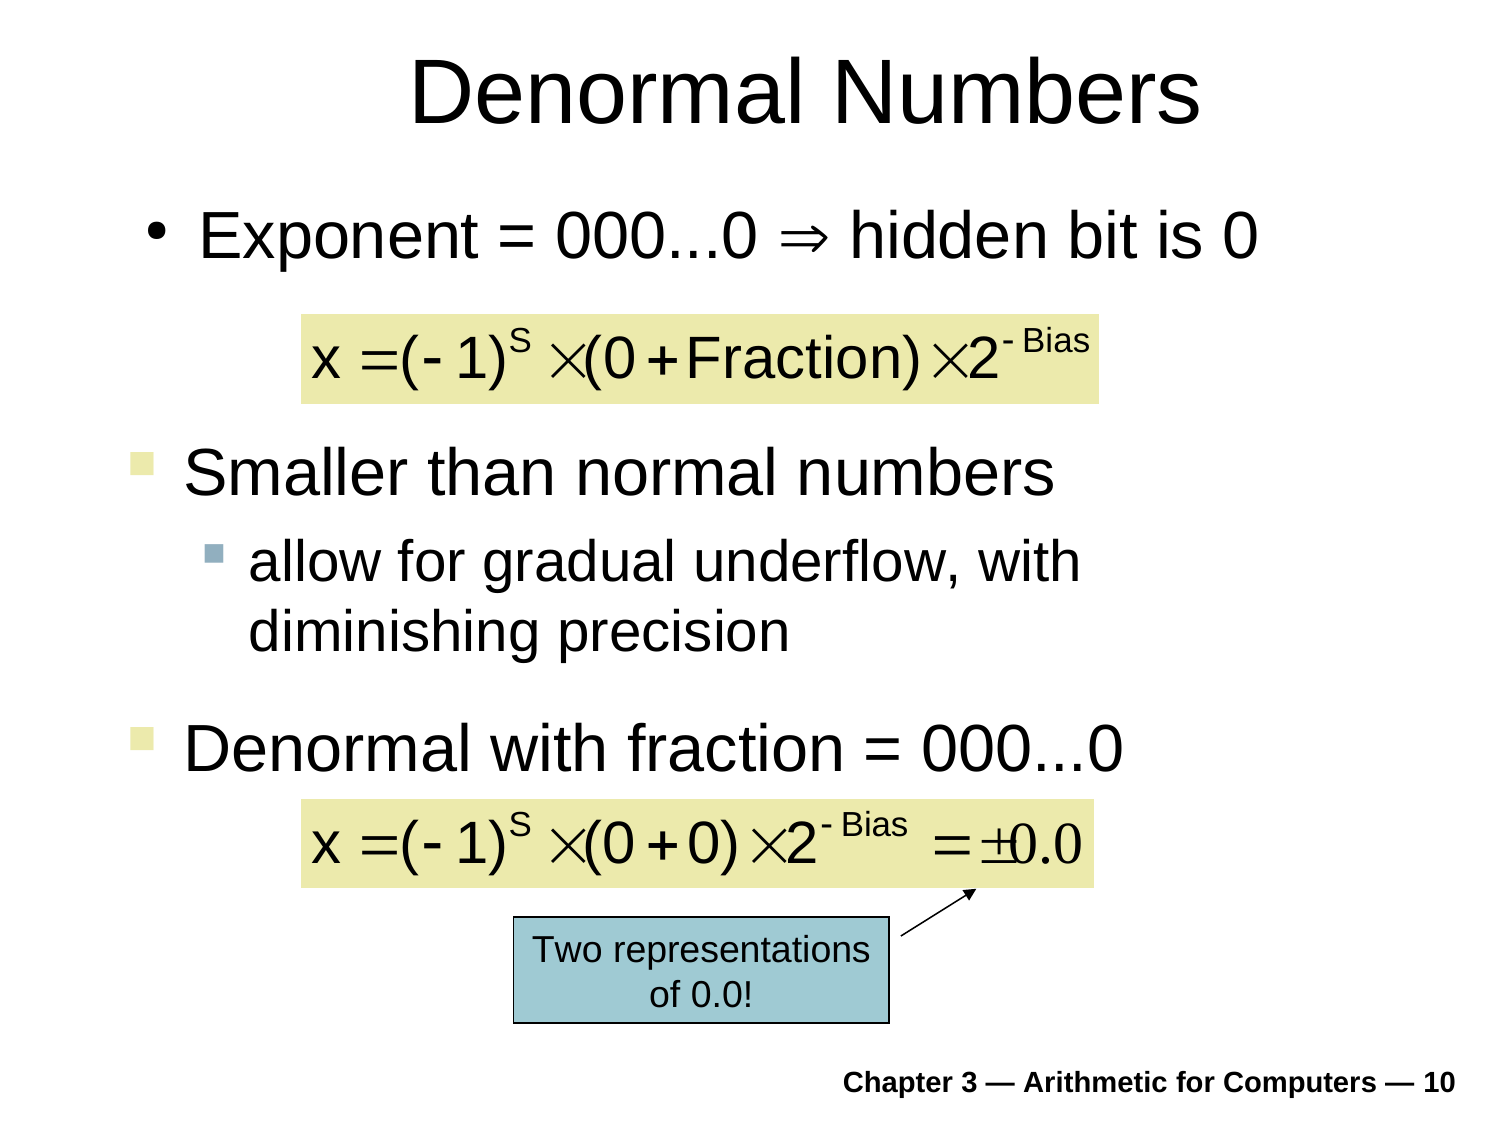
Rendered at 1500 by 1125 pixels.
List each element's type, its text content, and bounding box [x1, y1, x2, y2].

chart [301, 314, 1099, 404]
text_box Smaller than normal numbers allow for gradual underflow, with diminishing precision Denormal with fraction = 000...0 [112, 420, 1388, 799]
title Denormal Numbers [112, 23, 1468, 149]
chart [301, 798, 1094, 889]
list Exponent = 000...0  hidden bit is 0 [112, 184, 1469, 1024]
text_box Chapter 3 — Arithmetic for Computers — <number> [277, 1046, 1471, 1106]
text_box Two representations of 0.0! [514, 917, 889, 1023]
